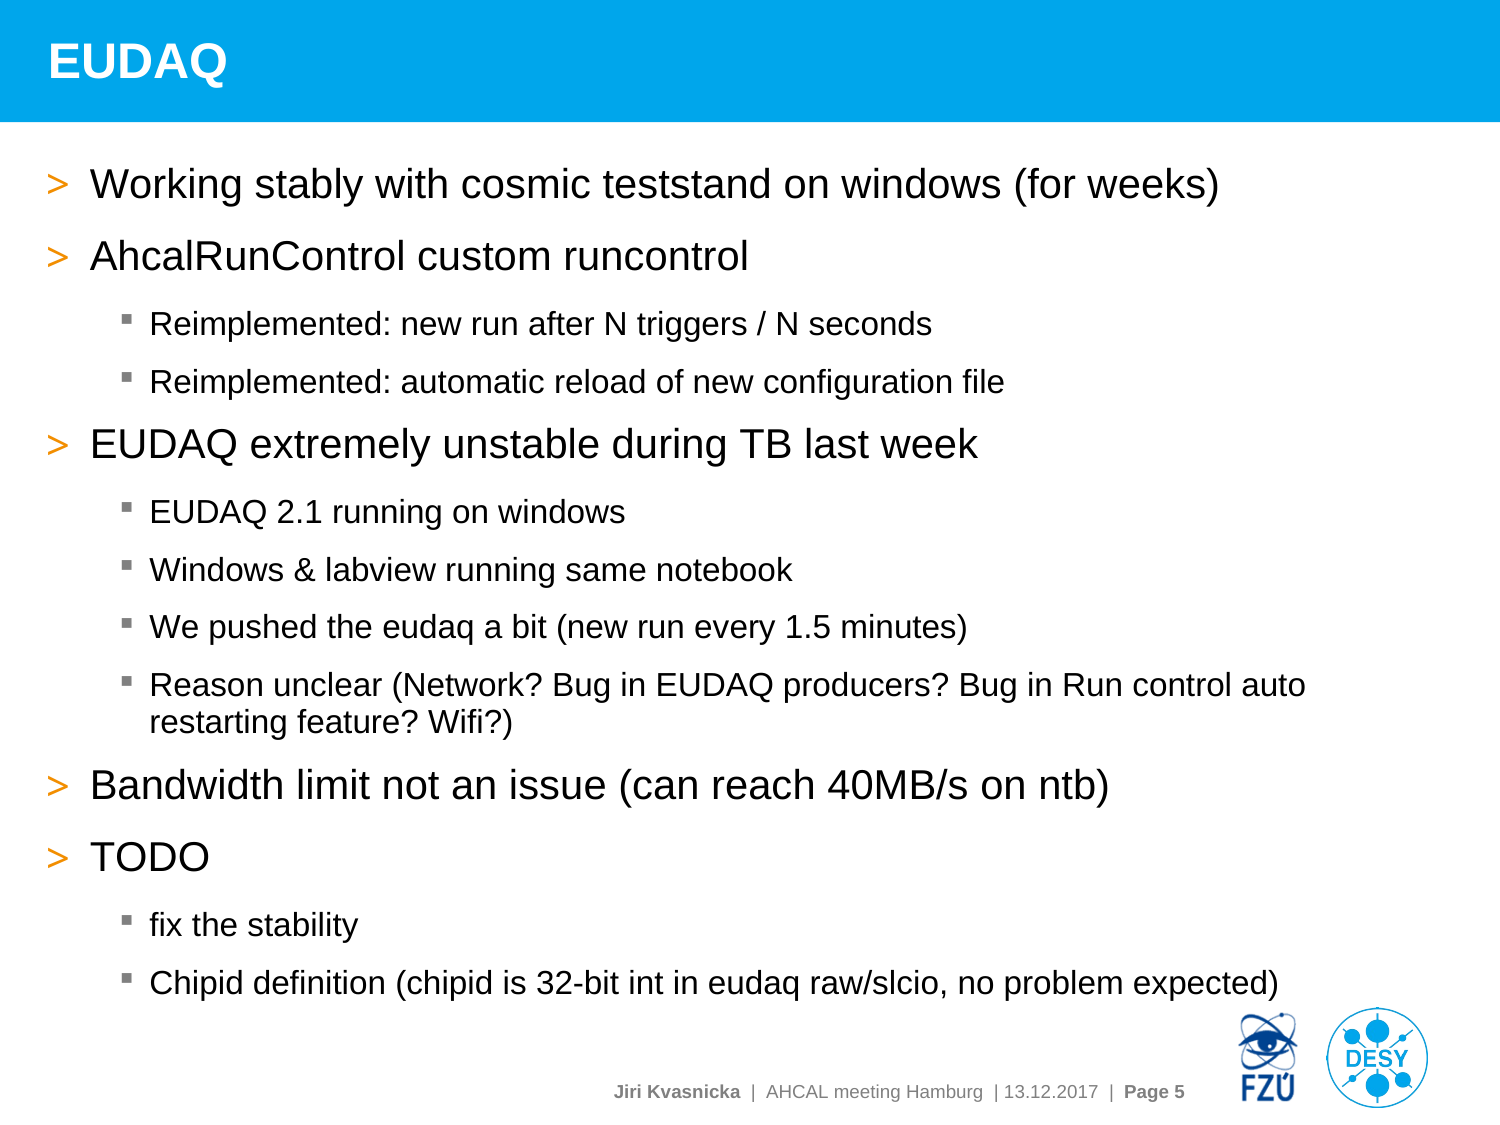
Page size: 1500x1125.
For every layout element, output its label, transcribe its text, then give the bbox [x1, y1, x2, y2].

title EUDAQ [47, 16, 1446, 107]
picture [1215, 1004, 1321, 1110]
picture [1326, 1007, 1428, 1108]
list Working stably with cosmic teststand on windows (for weeks) AhcalRunControl custom runcontrol Reimplemented: new run after N triggers / N seconds Reimplemented: automatic reload of new configuration file EUDAQ extremely unstable during TB last week EUDAQ 2.1 running on windows Windows & labview running same notebook We pushed the eudaq a bit (new run every 1.5 minutes) Reason unclear (Network? Bug in EUDAQ producers? Bug in Run control auto restarting feature? Wifi?) Bandwidth limit not an issue (can reach 40MB/s on ntb) TODO fix the stability Chipid definition (chipid is 32-bit int in eudaq raw/slcio, no problem expected) [46, 160, 1444, 1002]
